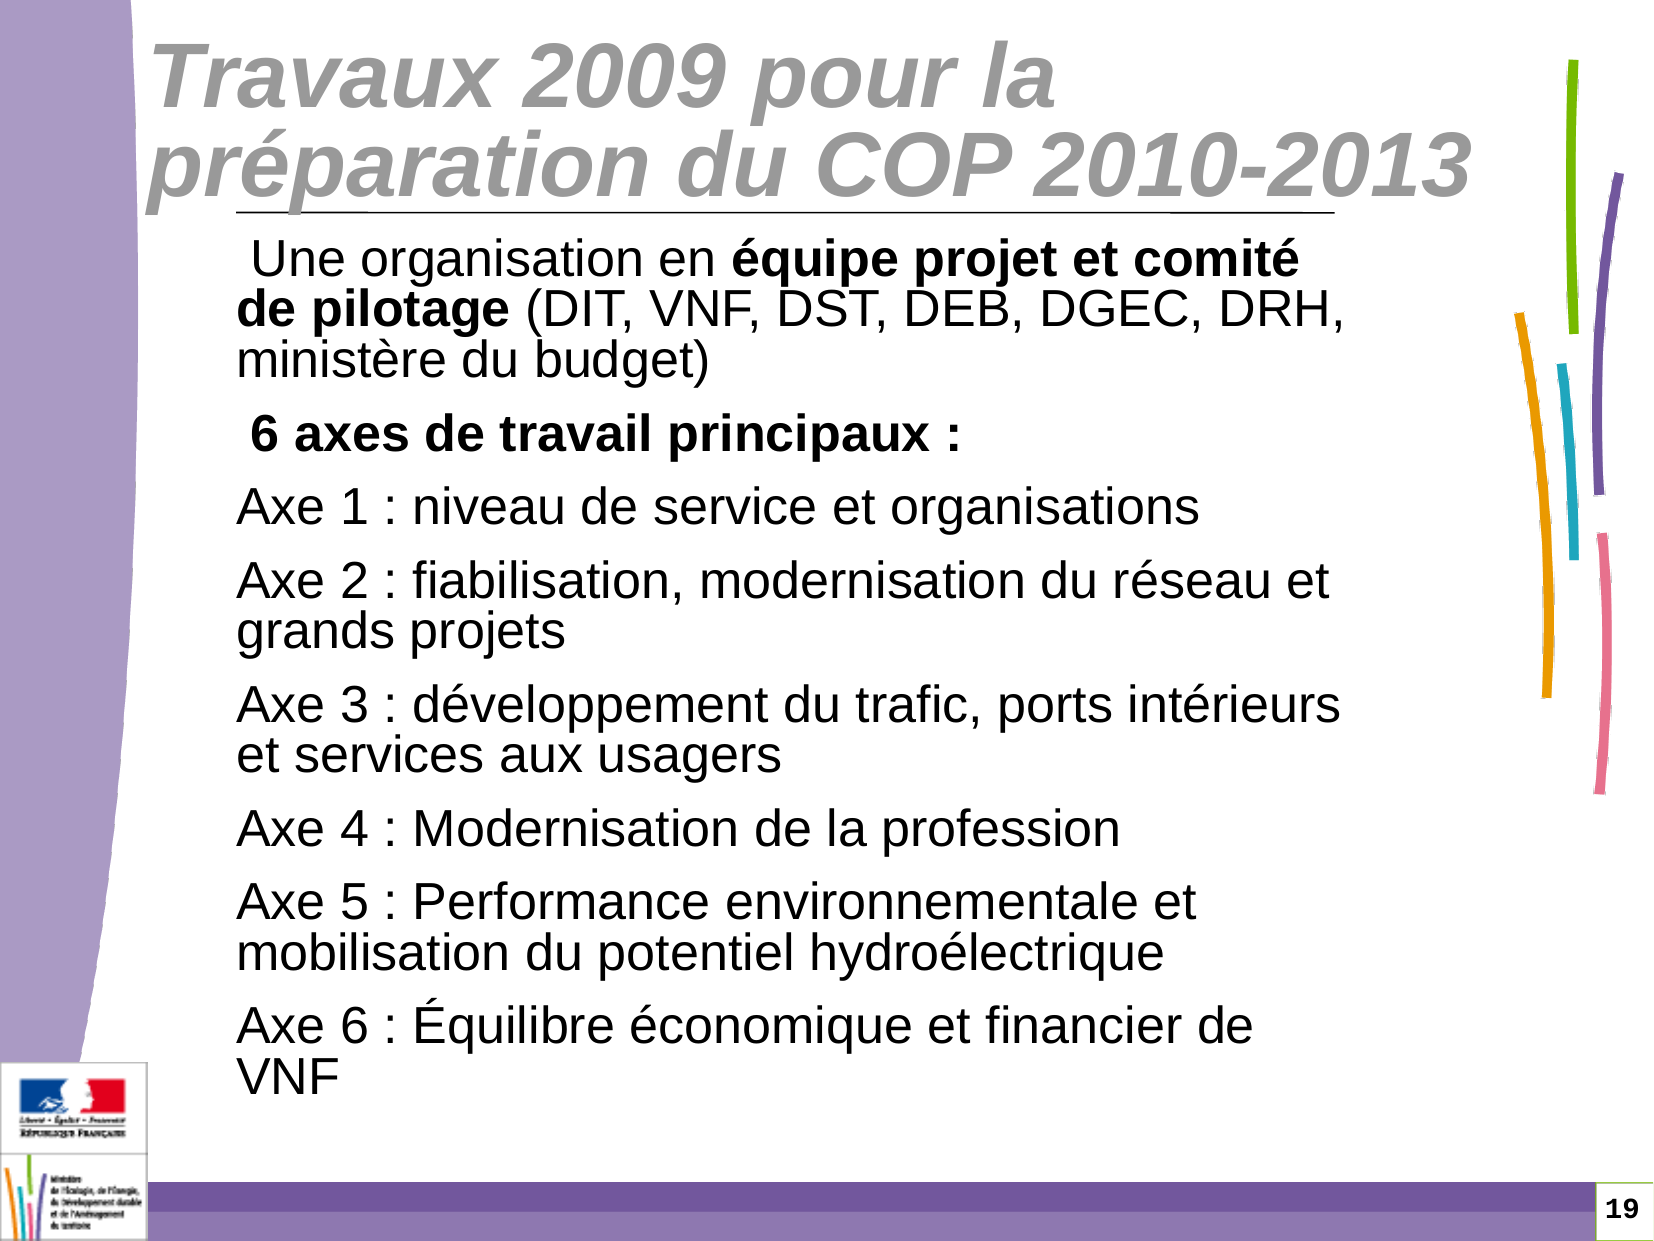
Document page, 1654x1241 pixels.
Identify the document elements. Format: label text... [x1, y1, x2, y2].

list Une organisation en équipe projet et comité de pilotage (DIT, VNF, DST, DEB, DGEC, DRH, ministère du budget) 6 axes de travail principaux : Axe 1 : niveau de service et organisations Axe 2 : fiabilisation, modernisation du réseau et grands projets Axe 3 : développement du trafic, ports intérieurs et services aux usagers Axe 4 : Modernisation de la profession Axe 5 : Performance environnementale et mobilisation du potentiel hydroélectrique Axe 6 : Équilibre économique et financier de VNF [236, 236, 1358, 1111]
picture [0, 0, 1654, 1241]
title Travaux 2009 pour la préparation du COP 2010-2013 [147, 29, 1506, 222]
